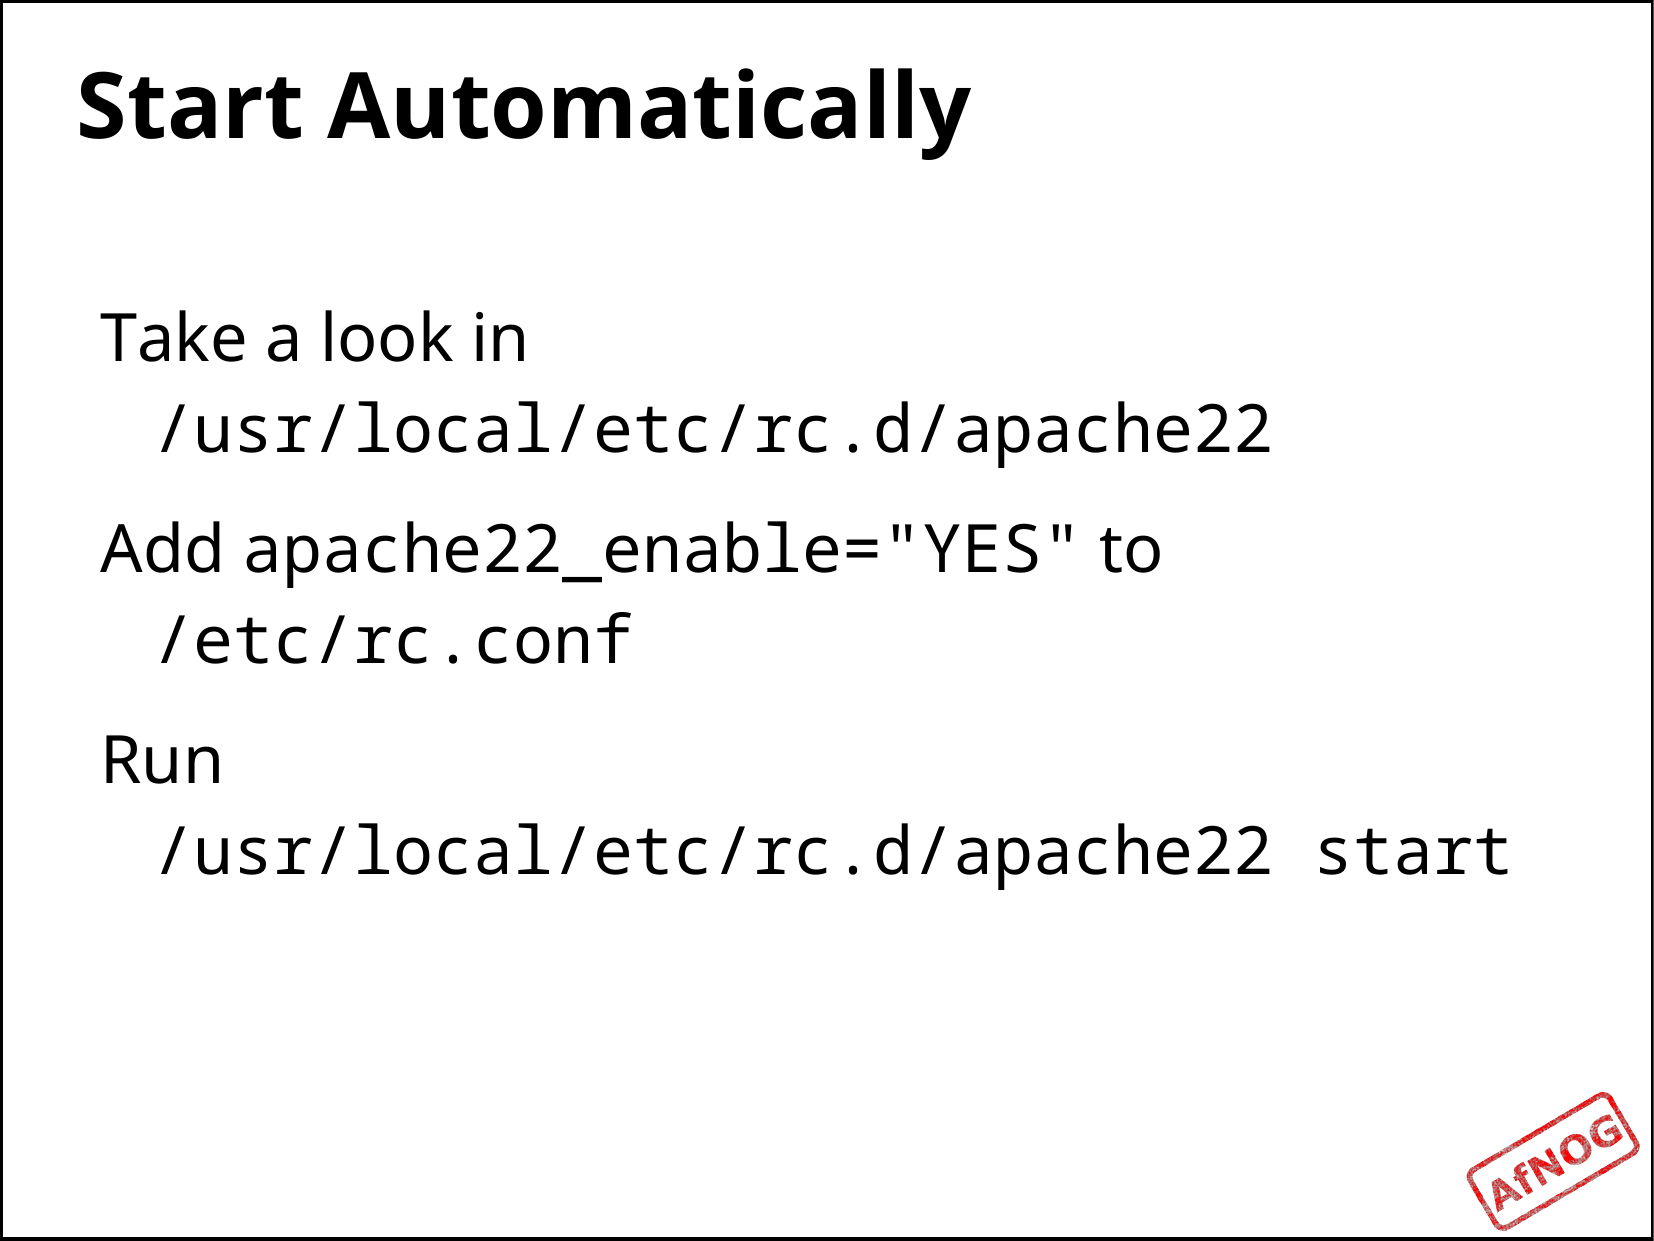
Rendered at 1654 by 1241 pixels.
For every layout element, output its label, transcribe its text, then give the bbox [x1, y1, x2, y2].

picture [1462, 1087, 1644, 1235]
list Take a look in /usr/local/etc/rc.d/apache22 Add apache22_enable="YES" to /etc/rc.conf Run /usr/local/etc/rc.d/apache22 start [82, 290, 1571, 1109]
title Start Automatically [76, 0, 1565, 208]
